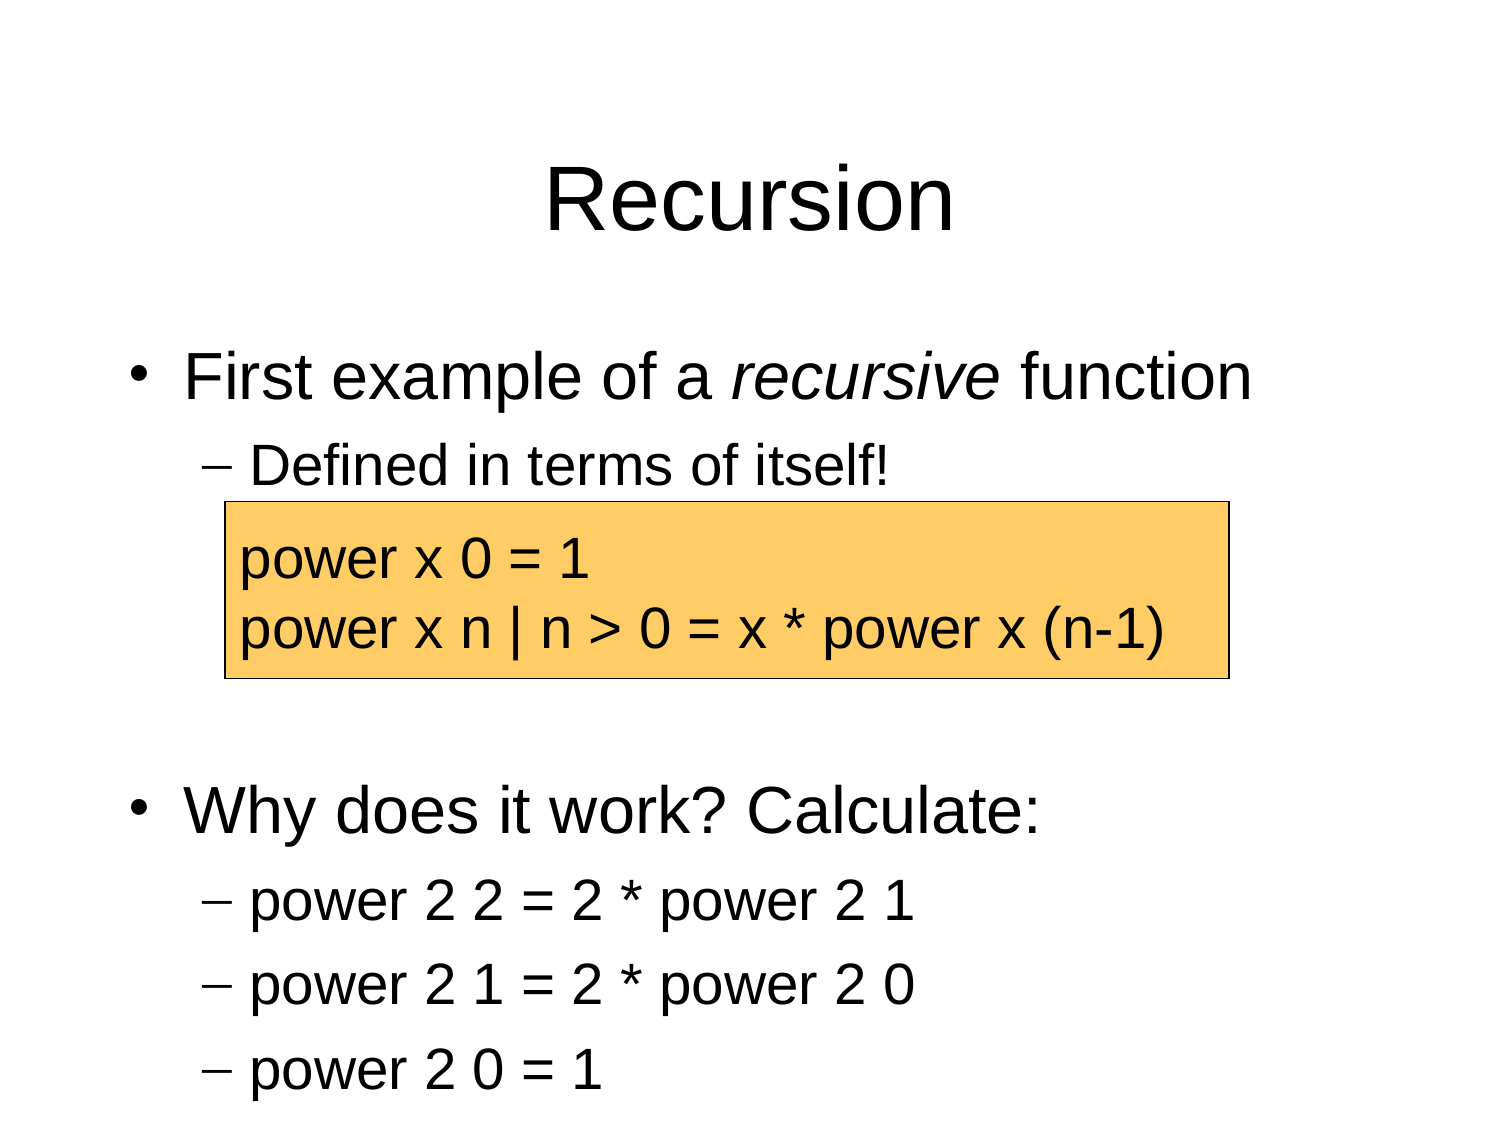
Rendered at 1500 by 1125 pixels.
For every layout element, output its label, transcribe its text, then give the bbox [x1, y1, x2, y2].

list First example of a recursive function Defined in terms of itself! Why does it work? Calculate: power 2 2 = 2 * power 2 1 power 2 1 = 2 * power 2 0 power 2 0 = 1 [112, 324, 1388, 1000]
title Recursion [112, 99, 1388, 288]
text_box power x 0 = 1 power x n | n > 0 = x * power x (n-1) [225, 501, 1229, 679]
